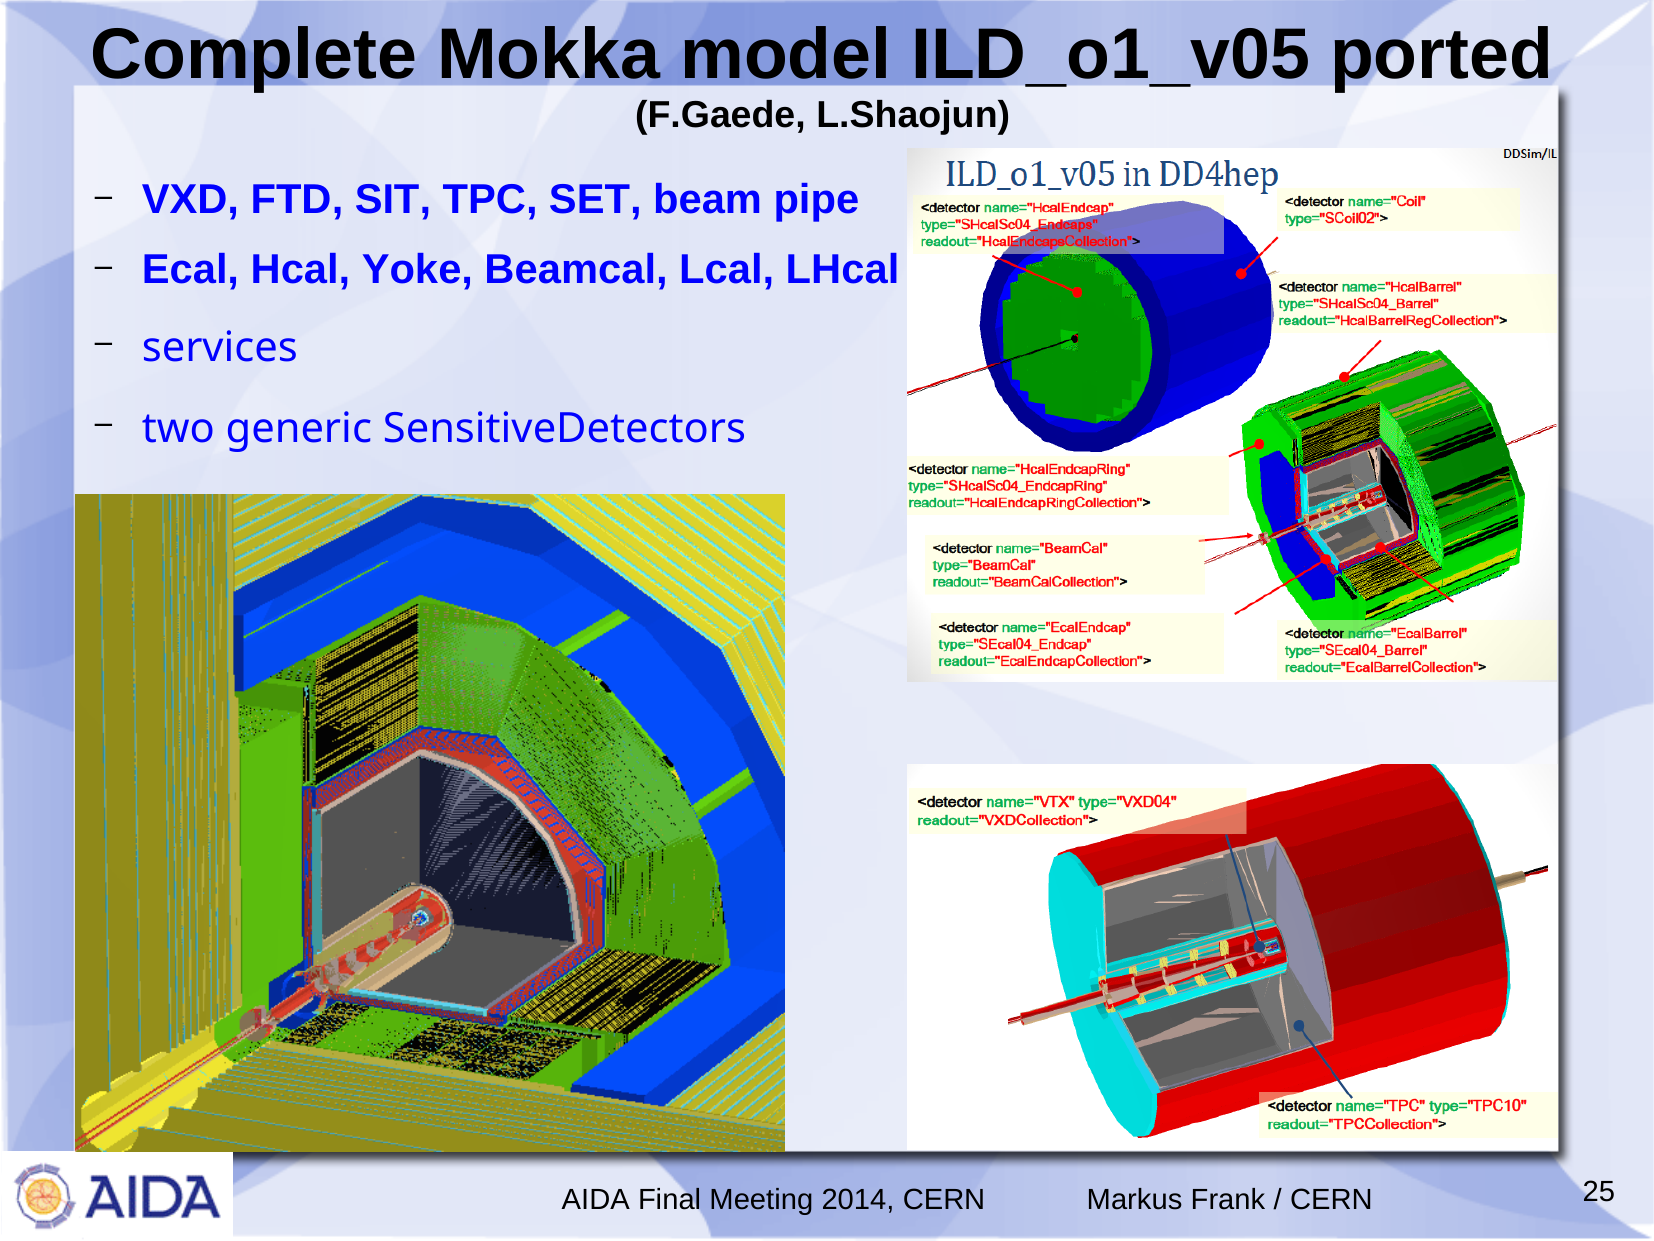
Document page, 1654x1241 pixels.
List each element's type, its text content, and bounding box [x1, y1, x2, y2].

picture [0, 0, 1654, 1241]
list VXD, FTD, SIT, TPC, SET, beam pipe Ecal, Hcal, Yoke, Beamcal, Lcal, LHcal services two generic SensitiveDetectors [0, 175, 907, 460]
title Complete Mokka model ILD_o1_v05 ported (F.Gaede, L.Shaojun) [13, 13, 1562, 136]
